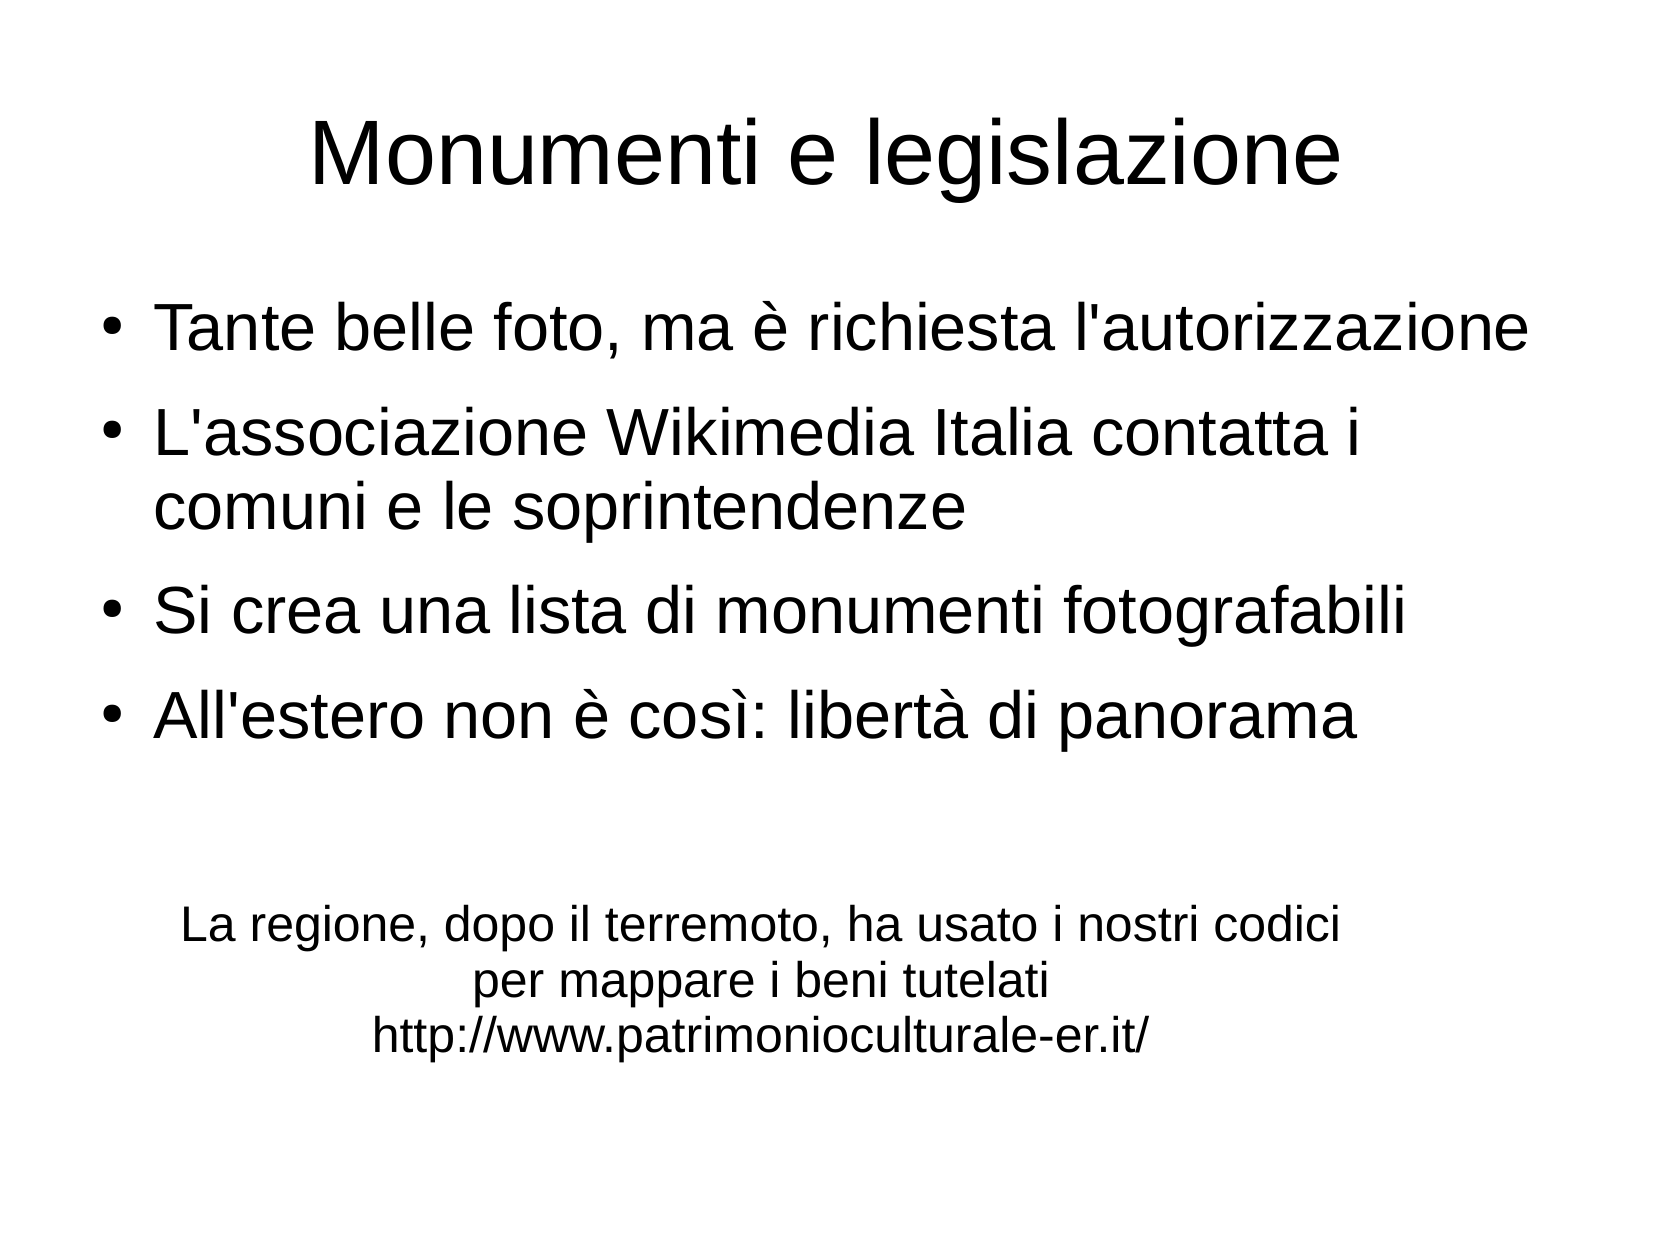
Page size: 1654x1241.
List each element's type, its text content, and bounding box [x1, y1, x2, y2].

title Monumenti e legislazione [82, 49, 1571, 257]
list Tante belle foto, ma è richiesta l'autorizzazione L'associazione Wikimedia Italia contatta i comuni e le soprintendenze Si crea una lista di monumenti fotografabili All'estero non è così: libertà di panorama [82, 290, 1571, 1109]
text_box La regione, dopo il terremoto, ha usato i nostri codici per mappare i beni tutelati http://www.patrimonioculturale-er.it/ [165, 888, 1406, 1146]
